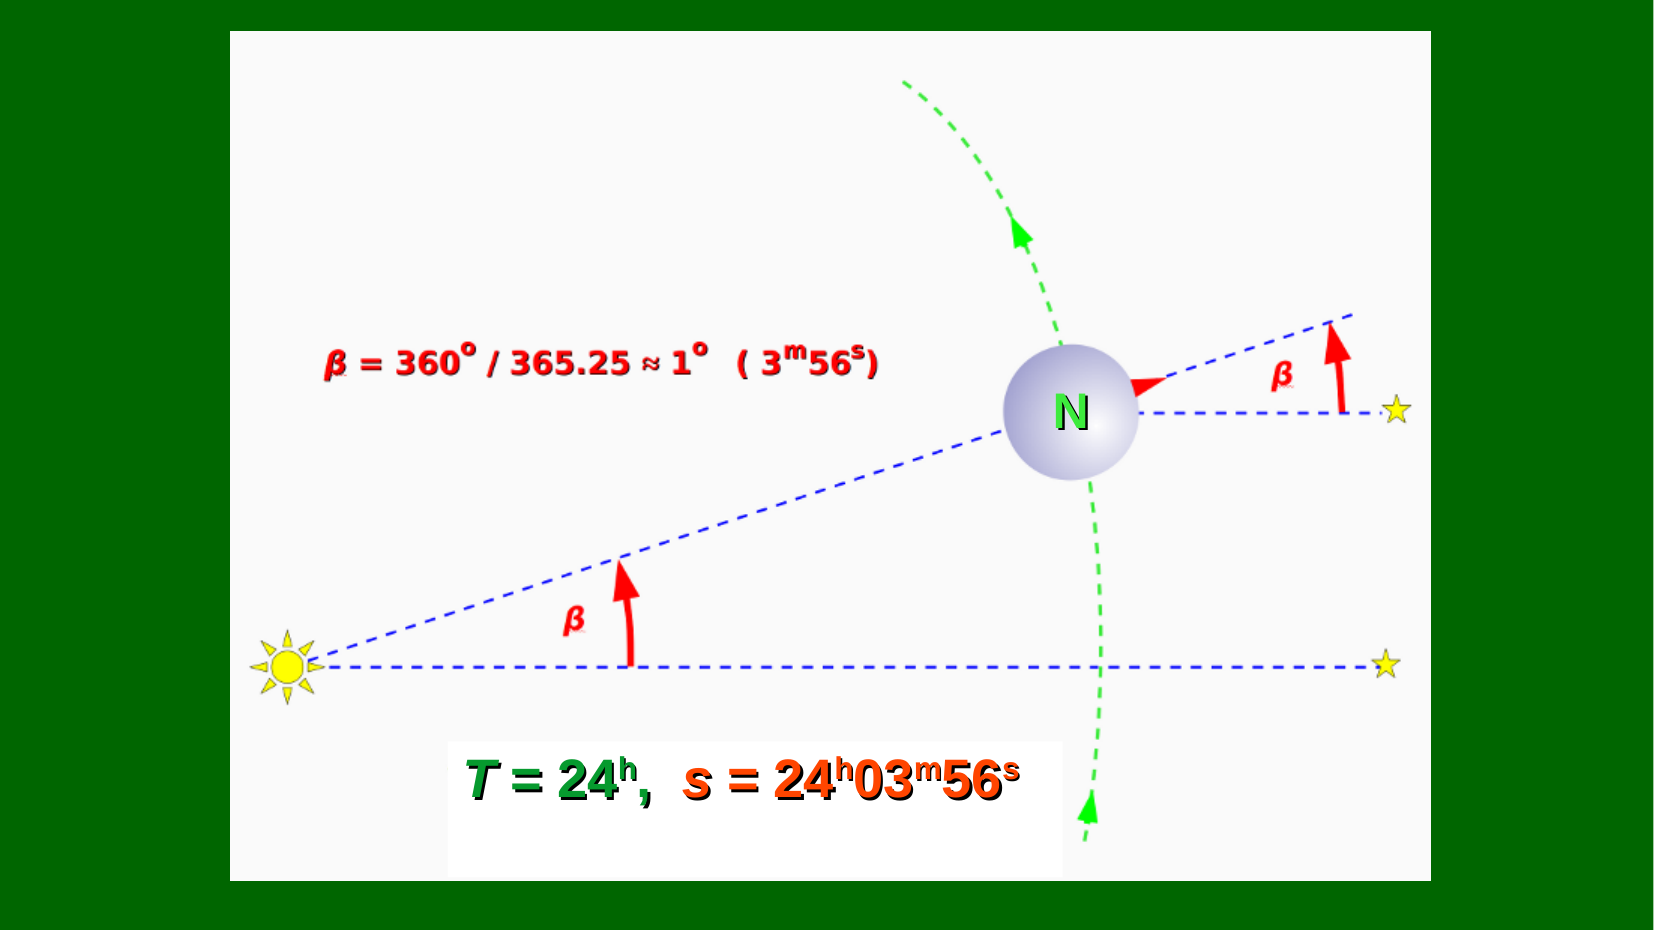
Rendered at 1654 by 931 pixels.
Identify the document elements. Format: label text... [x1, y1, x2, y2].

picture [230, 31, 1431, 881]
text_box T = 24h, s = 24h03m56s [447, 741, 1063, 878]
text_box N [1038, 375, 1104, 447]
